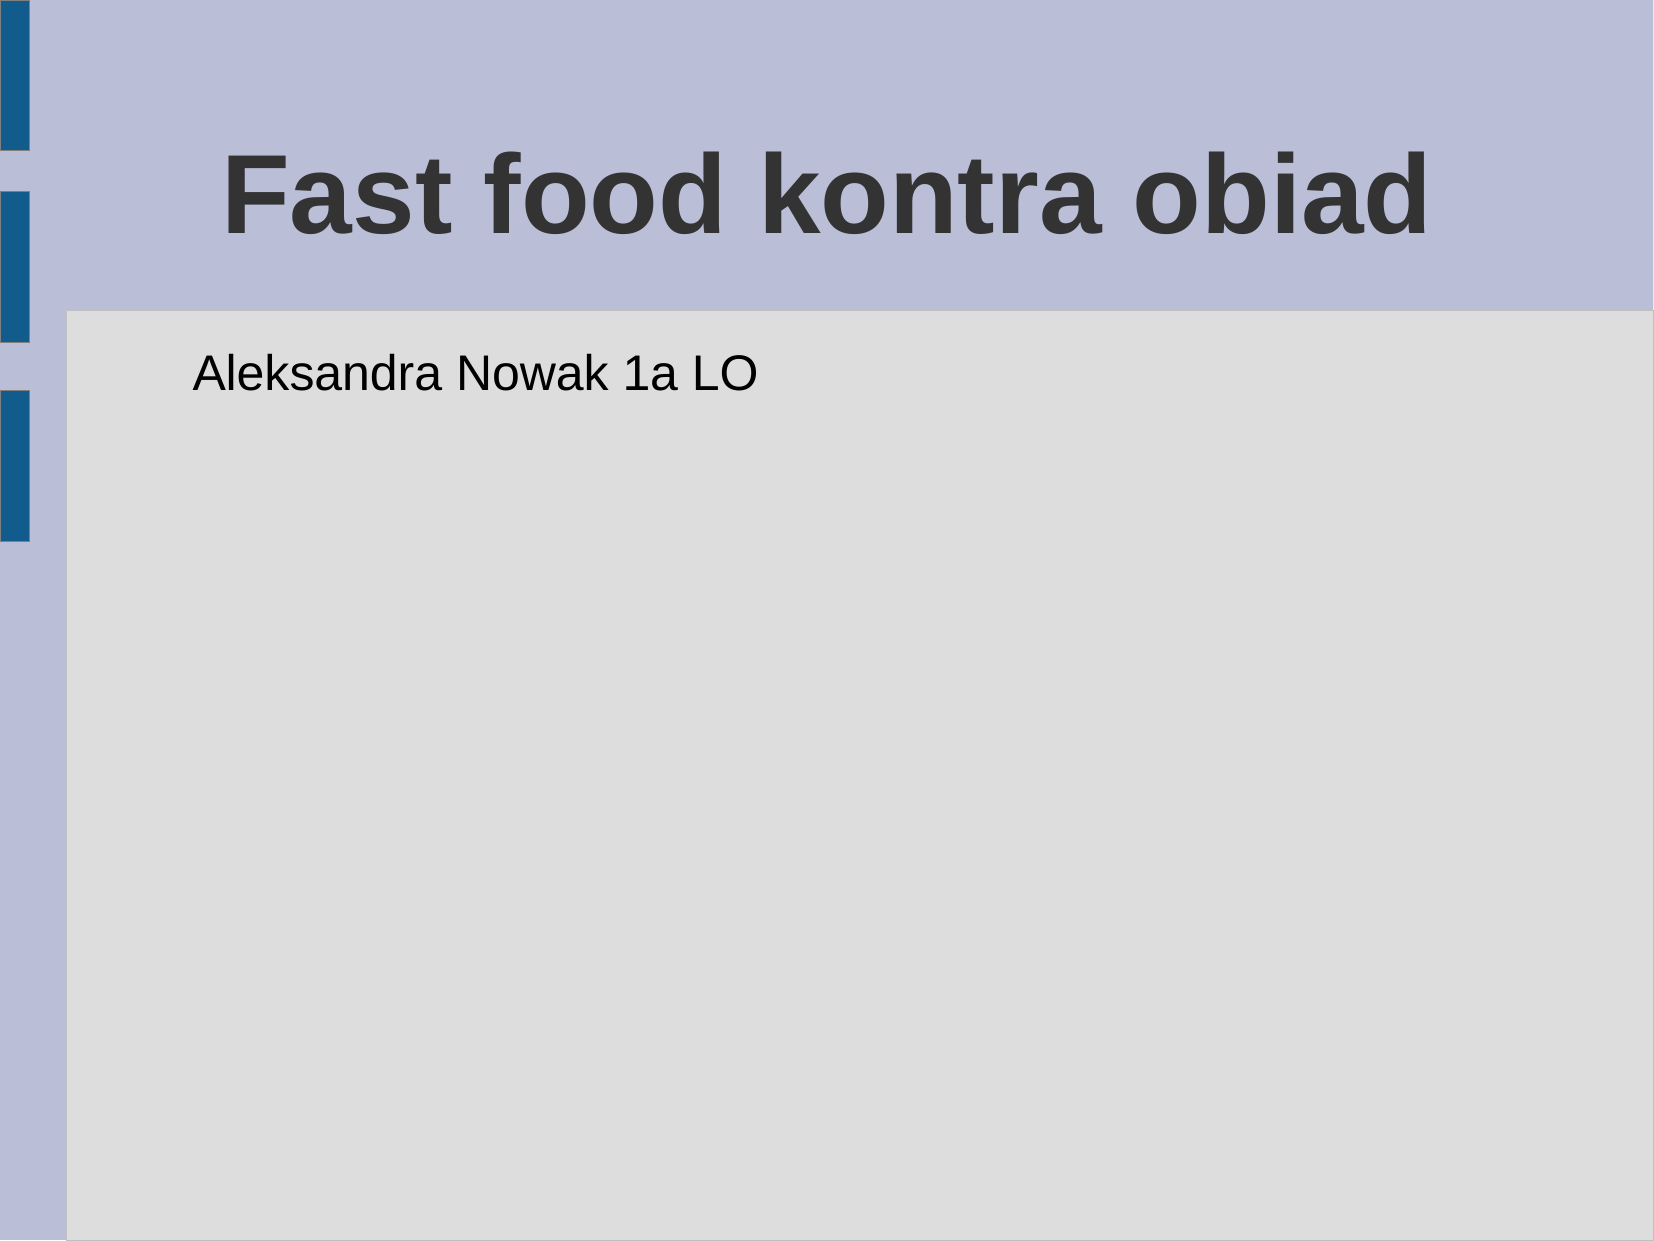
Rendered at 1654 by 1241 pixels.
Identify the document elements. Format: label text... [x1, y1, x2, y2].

title Fast food kontra obiad [121, 91, 1534, 299]
list Aleksandra Nowak 1a LO [121, 344, 1534, 1127]
